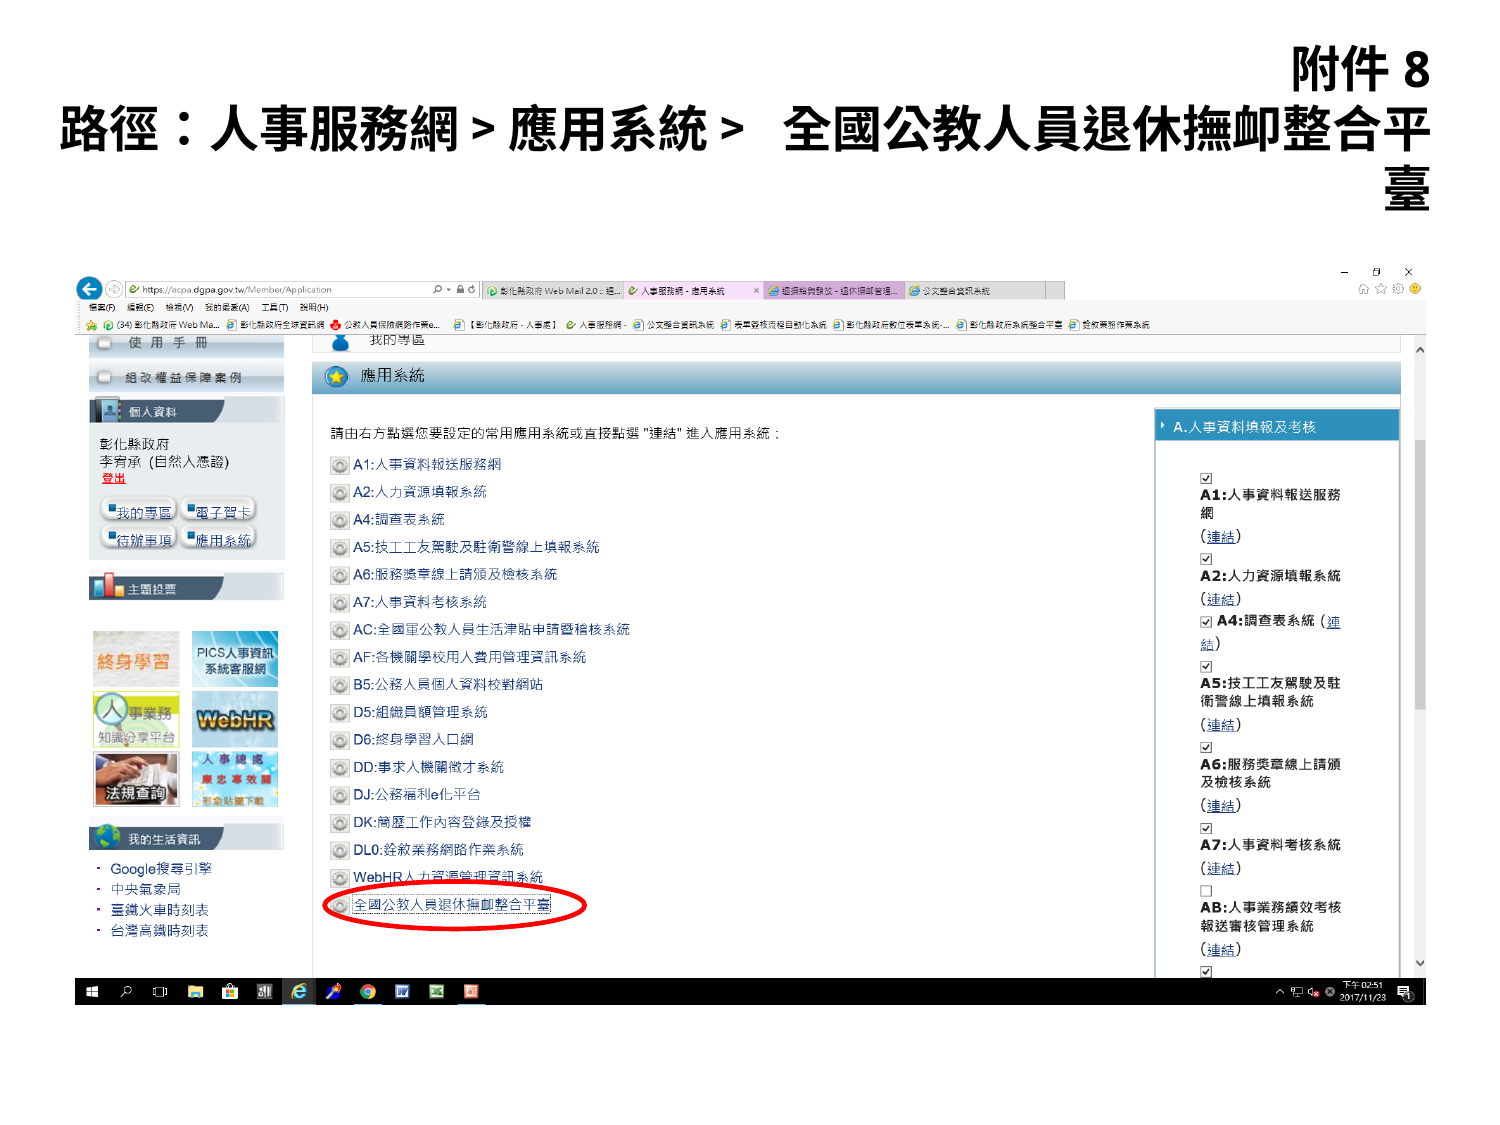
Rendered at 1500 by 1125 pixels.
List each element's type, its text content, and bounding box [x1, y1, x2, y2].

picture [75, 262, 1426, 1005]
title 附件8 路徑：人事服務網>應用系統> 全國公教人員退休撫卹整合平臺 [41, 23, 1447, 232]
